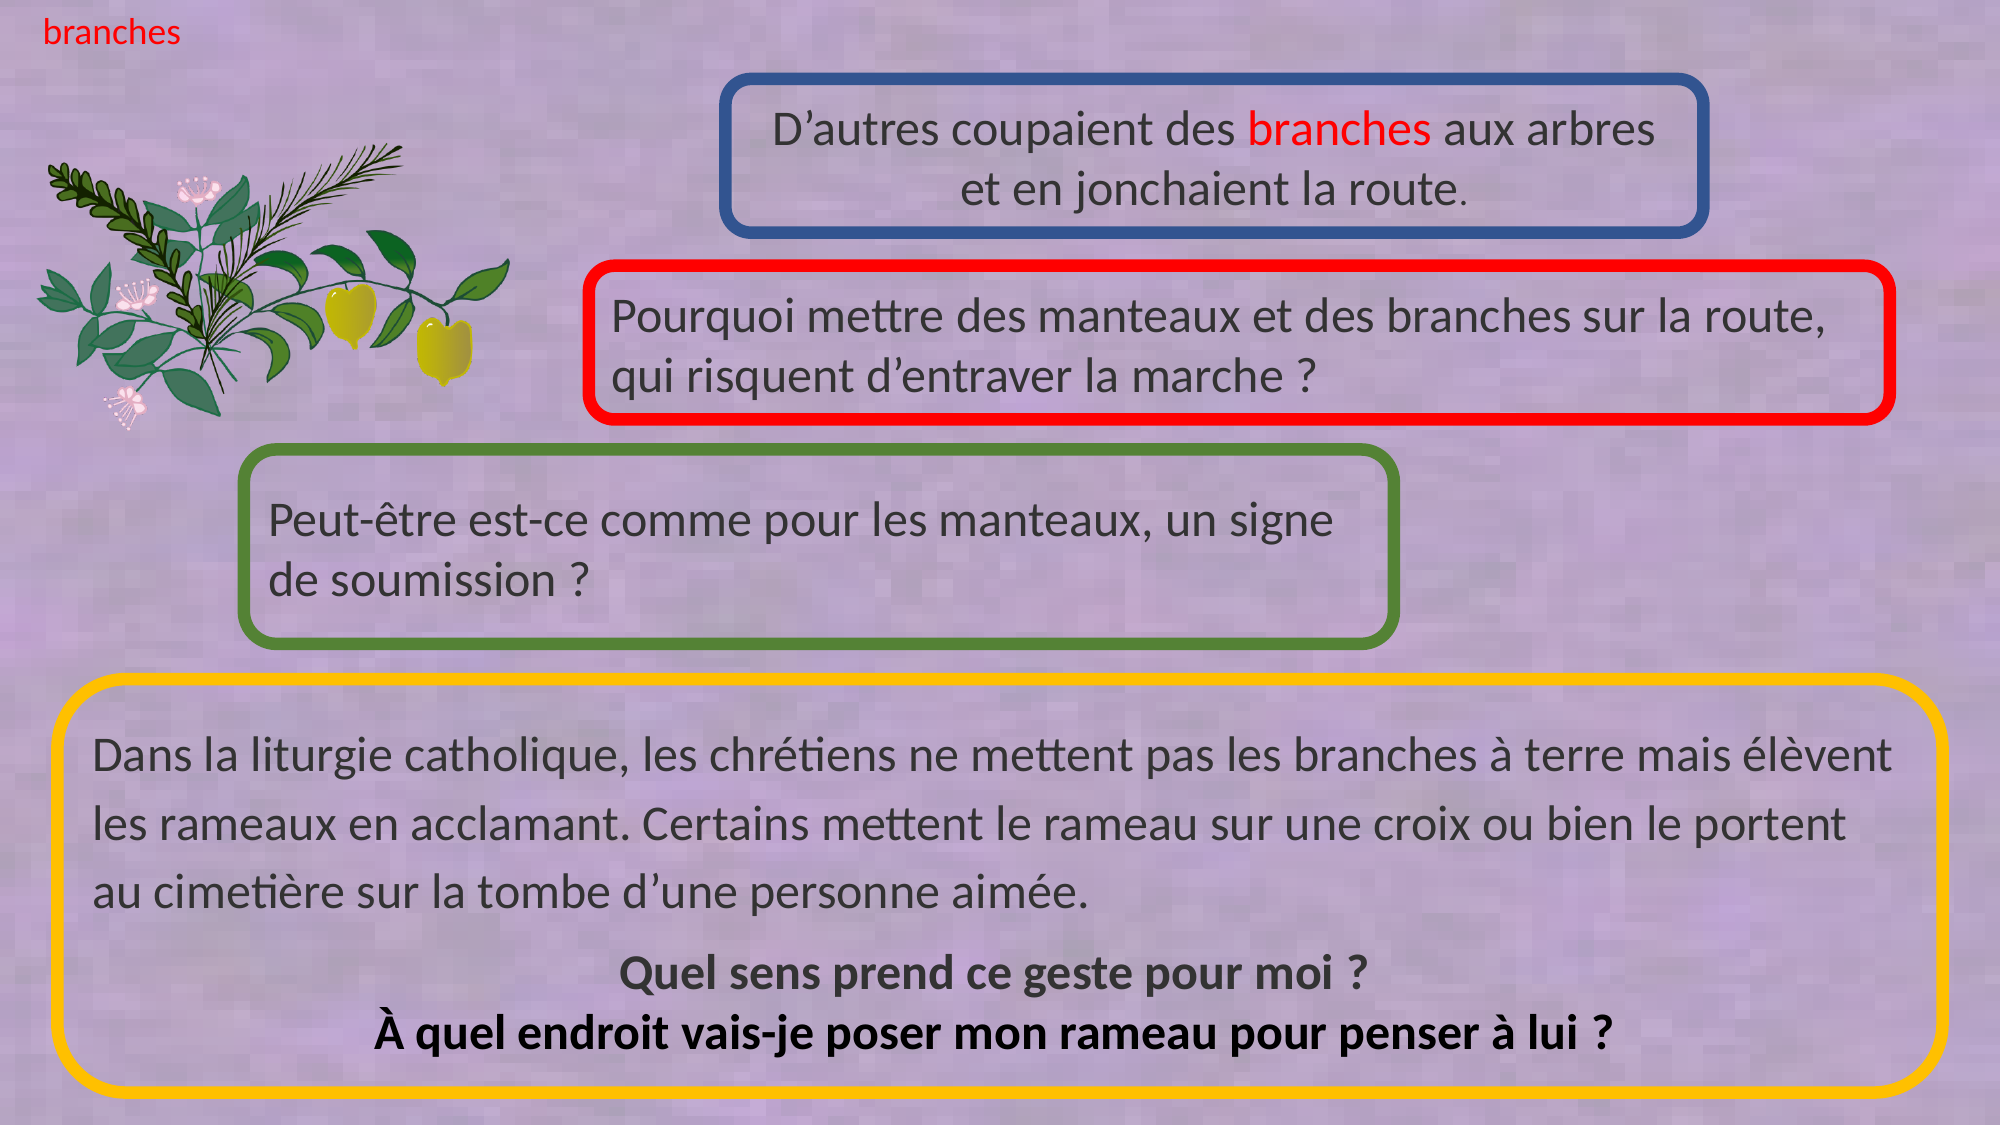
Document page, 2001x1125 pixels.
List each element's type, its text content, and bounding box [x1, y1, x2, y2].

picture [31, 140, 515, 436]
text_box Pourquoi mettre des manteaux et des branches sur la route, qui risquent d’entraver la marche ? [588, 265, 1890, 420]
text_box Peut-être est-ce comme pour les manteaux, un signe de soumission ? [243, 449, 1394, 644]
text_box D’autres coupaient des branches aux arbres et en jonchaient la route. [725, 78, 1704, 233]
text_box Dans la liturgie catholique, les chrétiens ne mettent pas les branches à terre mais élèvent les rameaux en acclamant. Certains mettent le rameau sur une croix ou bien le portent au cimetière sur la tombe d’une personne aimée. Quel sens prend ce geste pour moi ? À quel endroit vais-je poser mon rameau pour penser à lui ? [57, 679, 1943, 1093]
text_box branches [27, 0, 258, 60]
